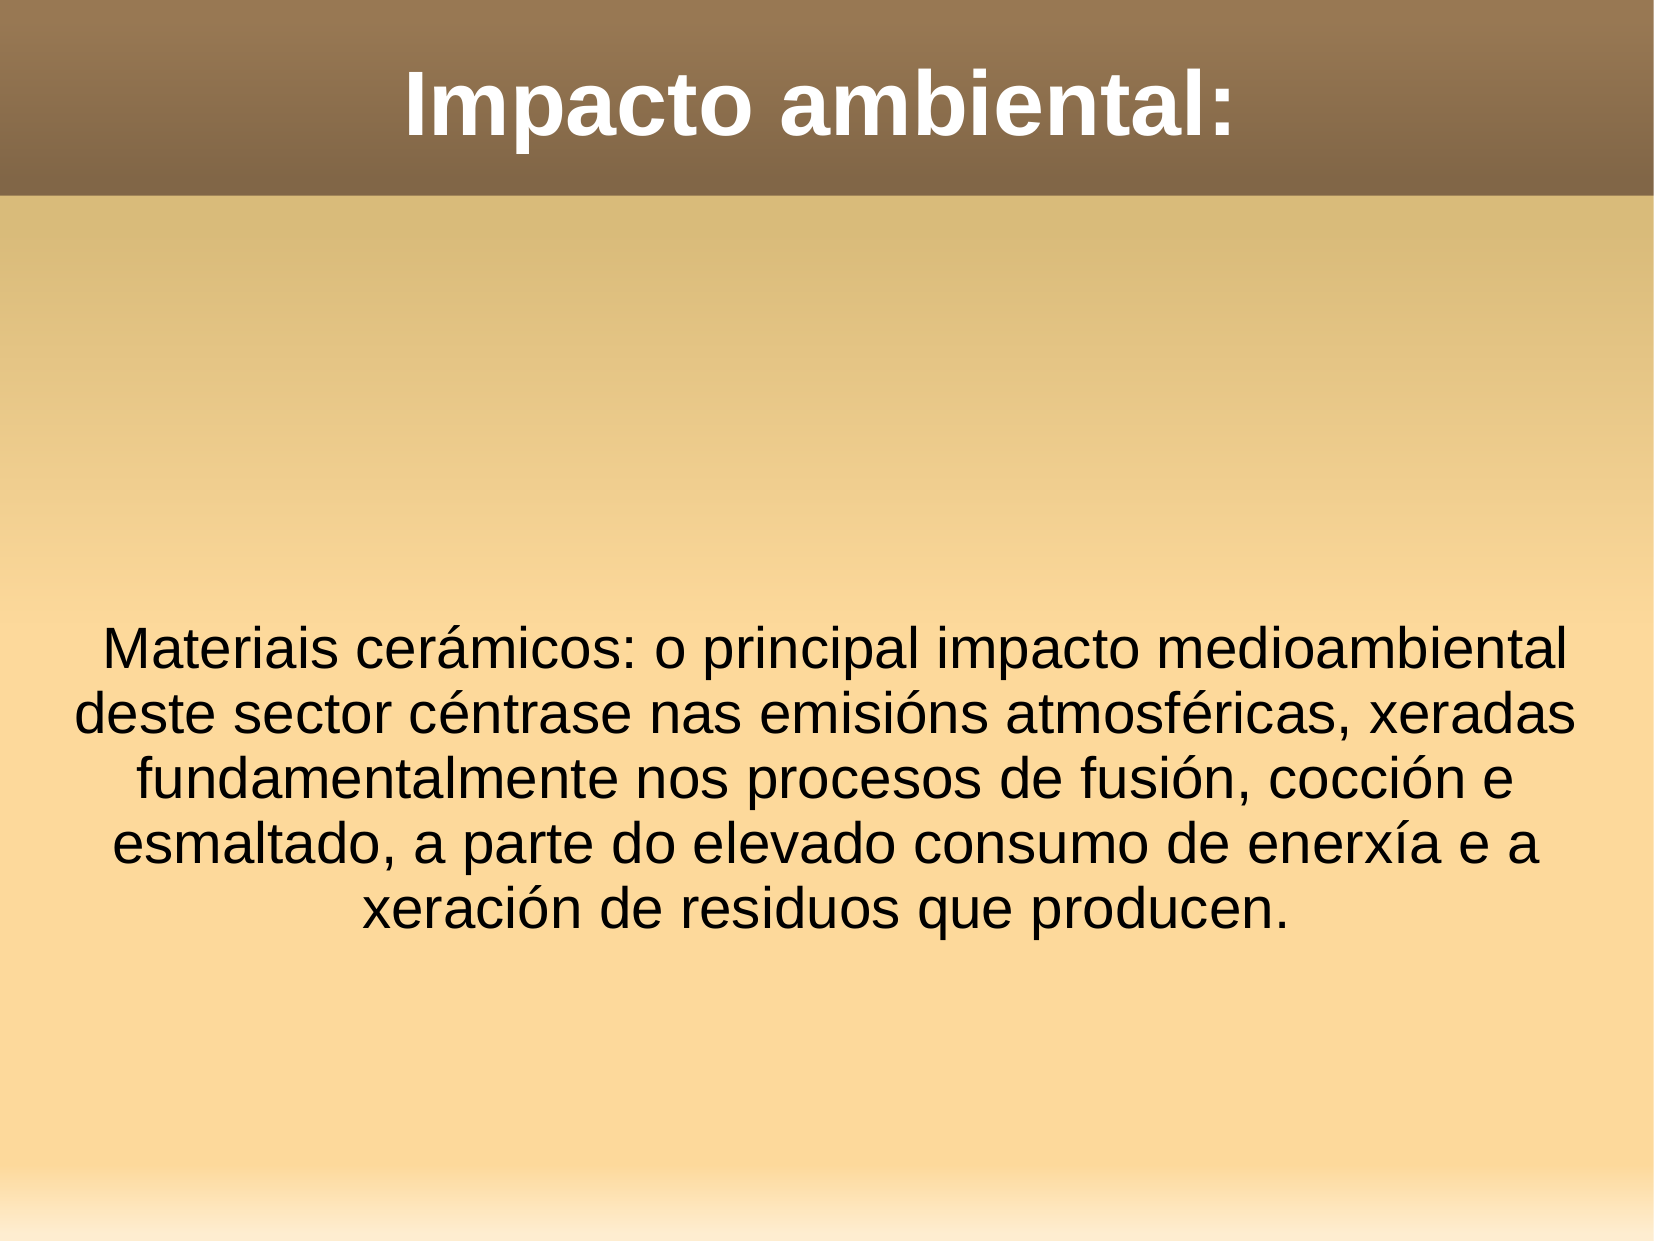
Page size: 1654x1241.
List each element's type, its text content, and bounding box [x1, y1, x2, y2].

subtitle Materiais cerámicos: o principal impacto medioambiental deste sector céntrase nas emisións atmosféricas, xeradas fundamentalmente nos procesos de fusión, cocción e esmaltado, a parte do elevado consumo de enerxía e a xeración de residuos que producen. [29, 265, 1625, 1152]
title Impacto ambiental: [76, 0, 1565, 208]
picture [0, 0, 1654, 1241]
